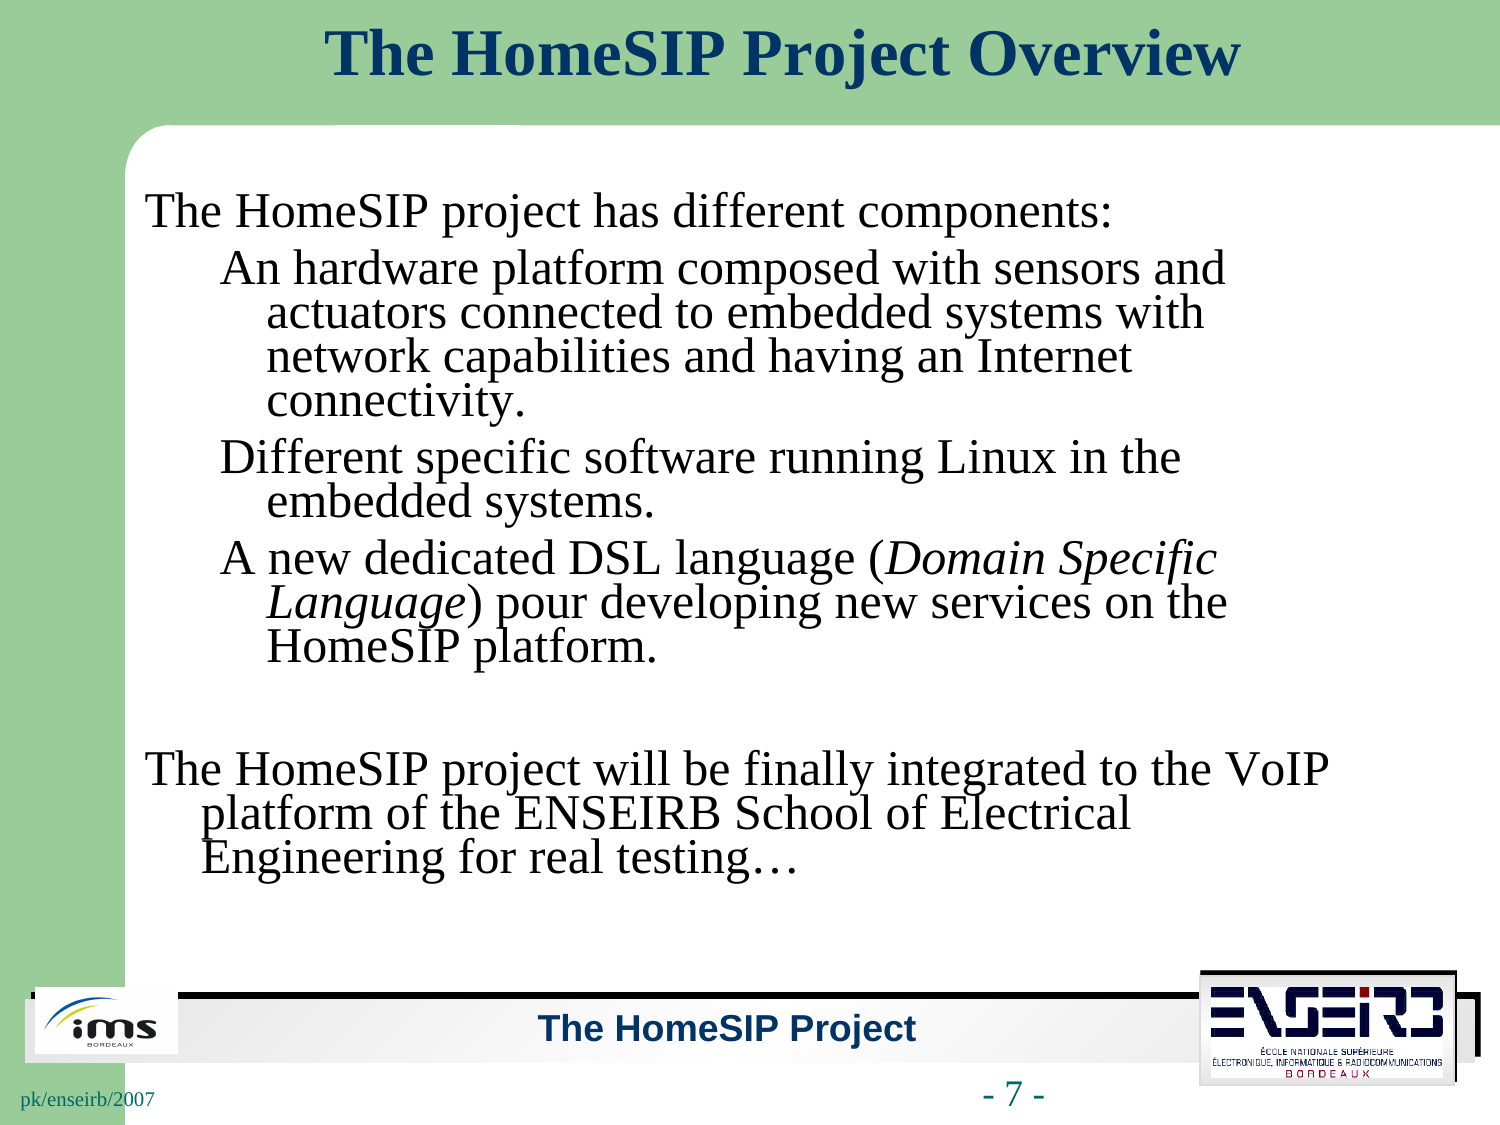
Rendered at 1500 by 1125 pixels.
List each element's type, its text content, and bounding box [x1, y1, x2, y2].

picture [35, 987, 178, 1054]
text_box The HomeSIP Project Overview [246, 8, 1322, 99]
text_box The HomeSIP project has different components: An hardware platform composed with sensors and actuators connected to embedded systems with network capabilities and having an Internet connectivity. Different specific software running Linux in the embedded systems. A new dedicated DSL language (Domain Specific Language) pour developing new services on the HomeSIP platform. The HomeSIP project will be finally integrated to the VoIP platform of the ENSEIRB School of Electrical Engineering for real testing… [129, 184, 1392, 796]
picture [1211, 987, 1443, 1078]
